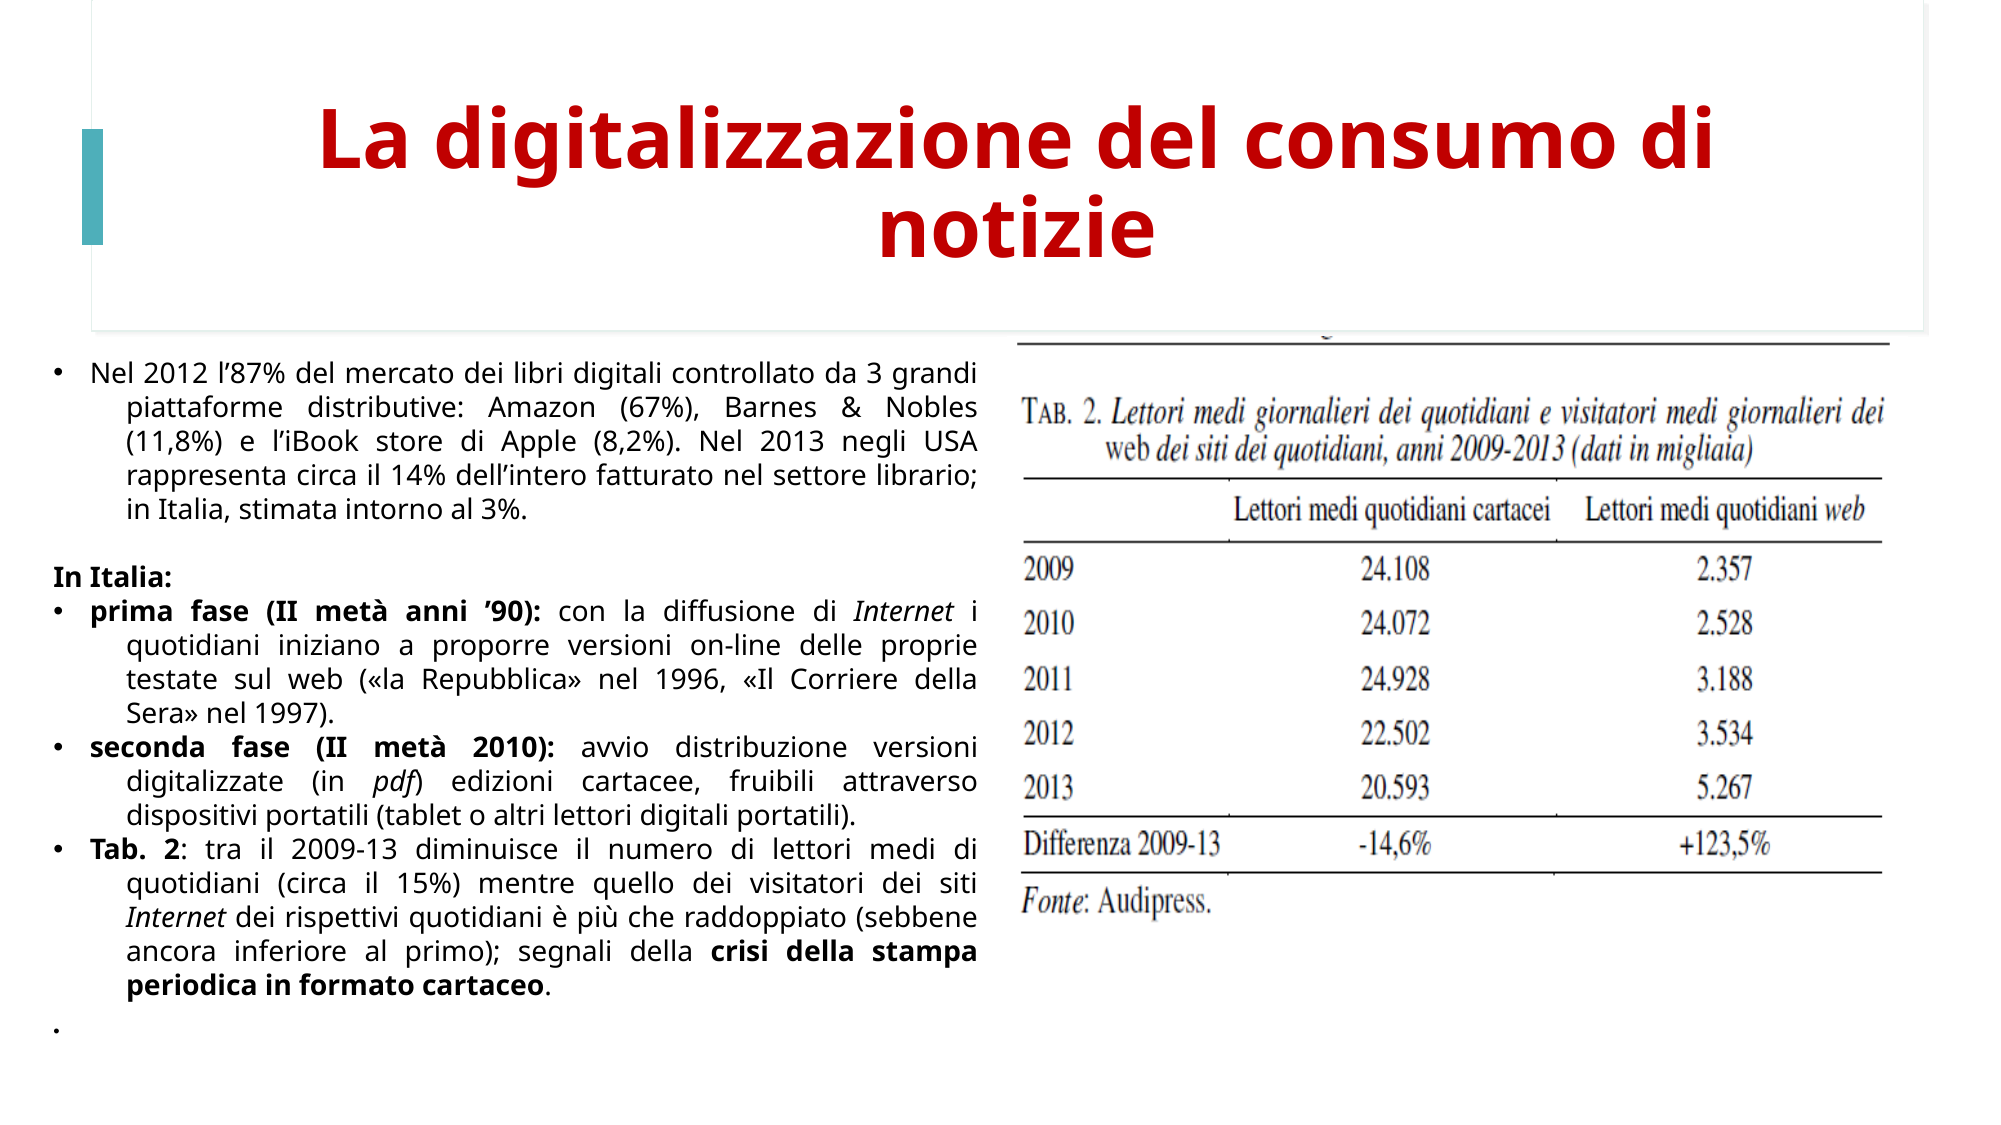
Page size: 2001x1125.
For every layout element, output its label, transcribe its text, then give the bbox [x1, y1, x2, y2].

picture [1007, 336, 1908, 943]
list Nel 2012 l’87% del mercato dei libri digitali controllato da 3 grandi piattaforme distributive: Amazon (67%), Barnes & Nobles (11,8%) e l’iBook store di Apple (8,2%). Nel 2013 negli USA rappresenta circa il 14% dell’intero fatturato nel settore librario; in Italia, stimata intorno al 3%. In Italia: prima fase (II metà anni ’90): con la diffusione di Internet i quotidiani iniziano a proporre versioni on-line delle proprie testate sul web («la Repubblica» nel 1996, «Il Corriere della Sera» nel 1997). seconda fase (II metà 2010): avvio distribuzione versioni digitalizzate (in pdf) edizioni cartacee, fruibili attraverso dispositivi portatili (tablet o altri lettori digitali portatili). Tab. 2: tra il 2009-13 diminuisce il numero di lettori medi di quotidiani (circa il 15%) mentre quello dei visitatori dei siti Internet dei rispettivi quotidiani è più che raddoppiato (sebbene ancora inferiore al primo); segnali della crisi della stampa periodica in formato cartaceo. [38, 347, 994, 1013]
title La digitalizzazione del consumo di notizie [183, 90, 1852, 284]
